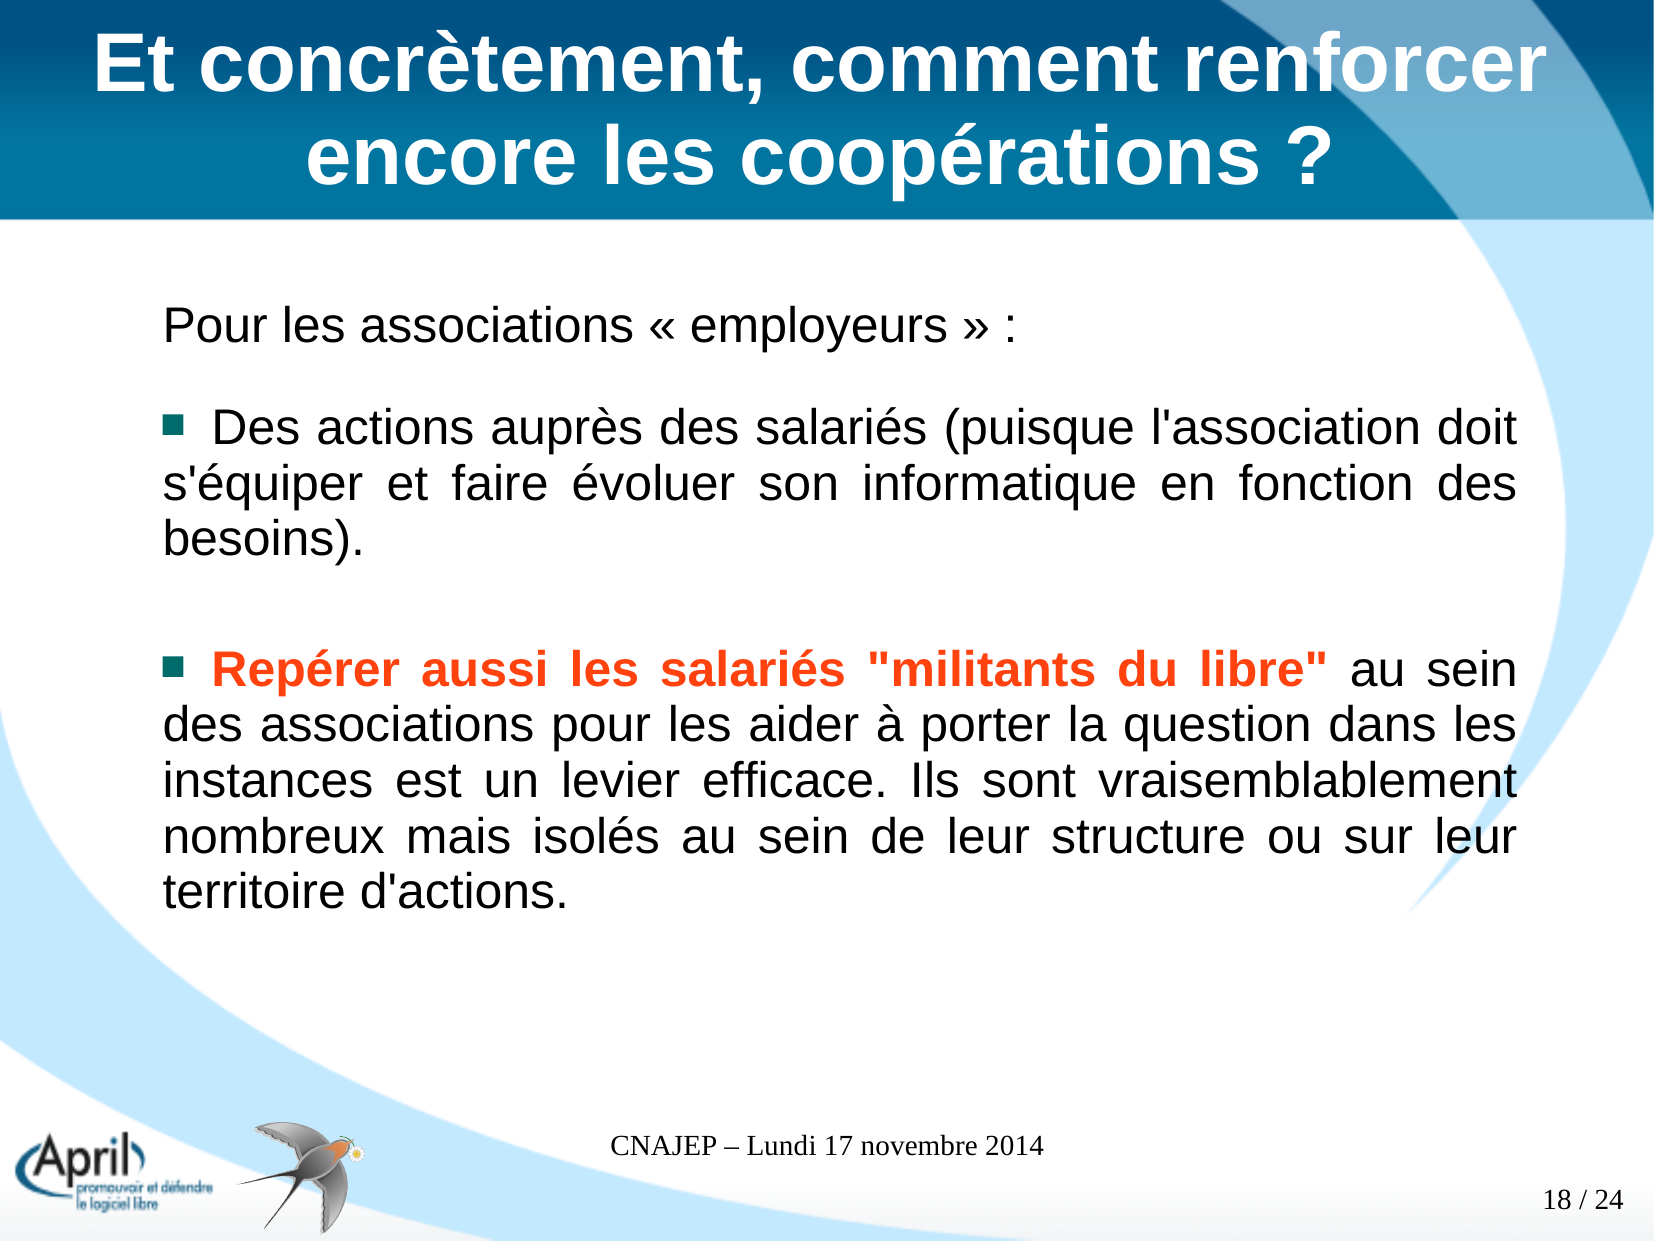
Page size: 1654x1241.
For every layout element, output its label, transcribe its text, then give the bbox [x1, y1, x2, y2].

text_box Pour les associations « employeurs » : Des actions auprès des salariés (puisque l'association doit s'équiper et faire évoluer son informatique en fonction des besoins). Repérer aussi les salariés "militants du libre" au sein des associations pour les aider à porter la question dans les instances est un levier efficace. Ils sont vraisemblablement nombreux mais isolés au sein de leur structure ou sur leur territoire d'actions. [147, 289, 1538, 1039]
picture [0, 0, 1654, 1241]
title Et concrètement, comment renforcer encore les coopérations ? [76, 5, 1565, 213]
